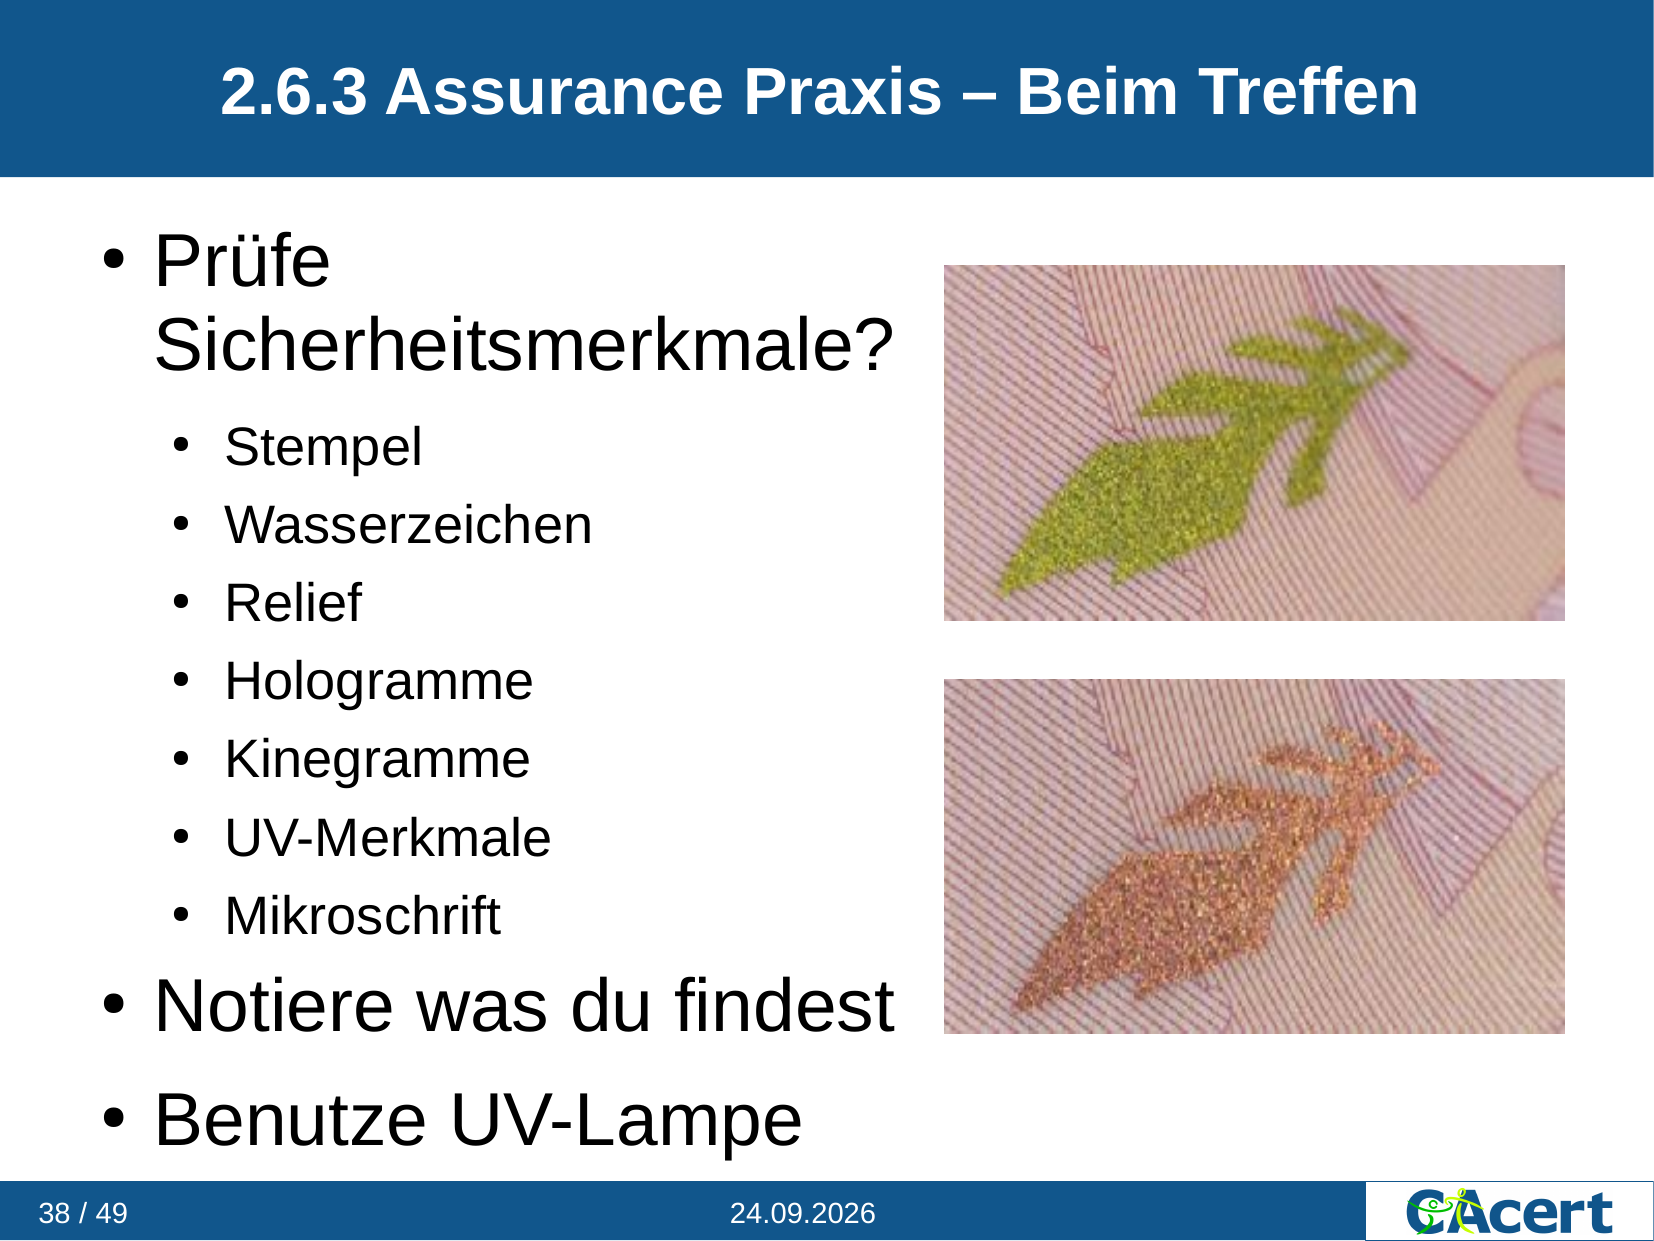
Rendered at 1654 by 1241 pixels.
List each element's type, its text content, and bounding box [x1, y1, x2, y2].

picture [944, 265, 1565, 621]
title 2.6.3 Assurance Praxis – Beim Treffen [76, 17, 1565, 166]
list Prüfe Sicherheitsmerkmale? Stempel Wasserzeichen Relief Hologramme Kinegramme UV-Merkmale Mikroschrift Notiere was du findest Benutze UV-Lampe [82, 218, 1571, 1162]
picture [944, 679, 1565, 1034]
picture [1406, 1187, 1613, 1235]
